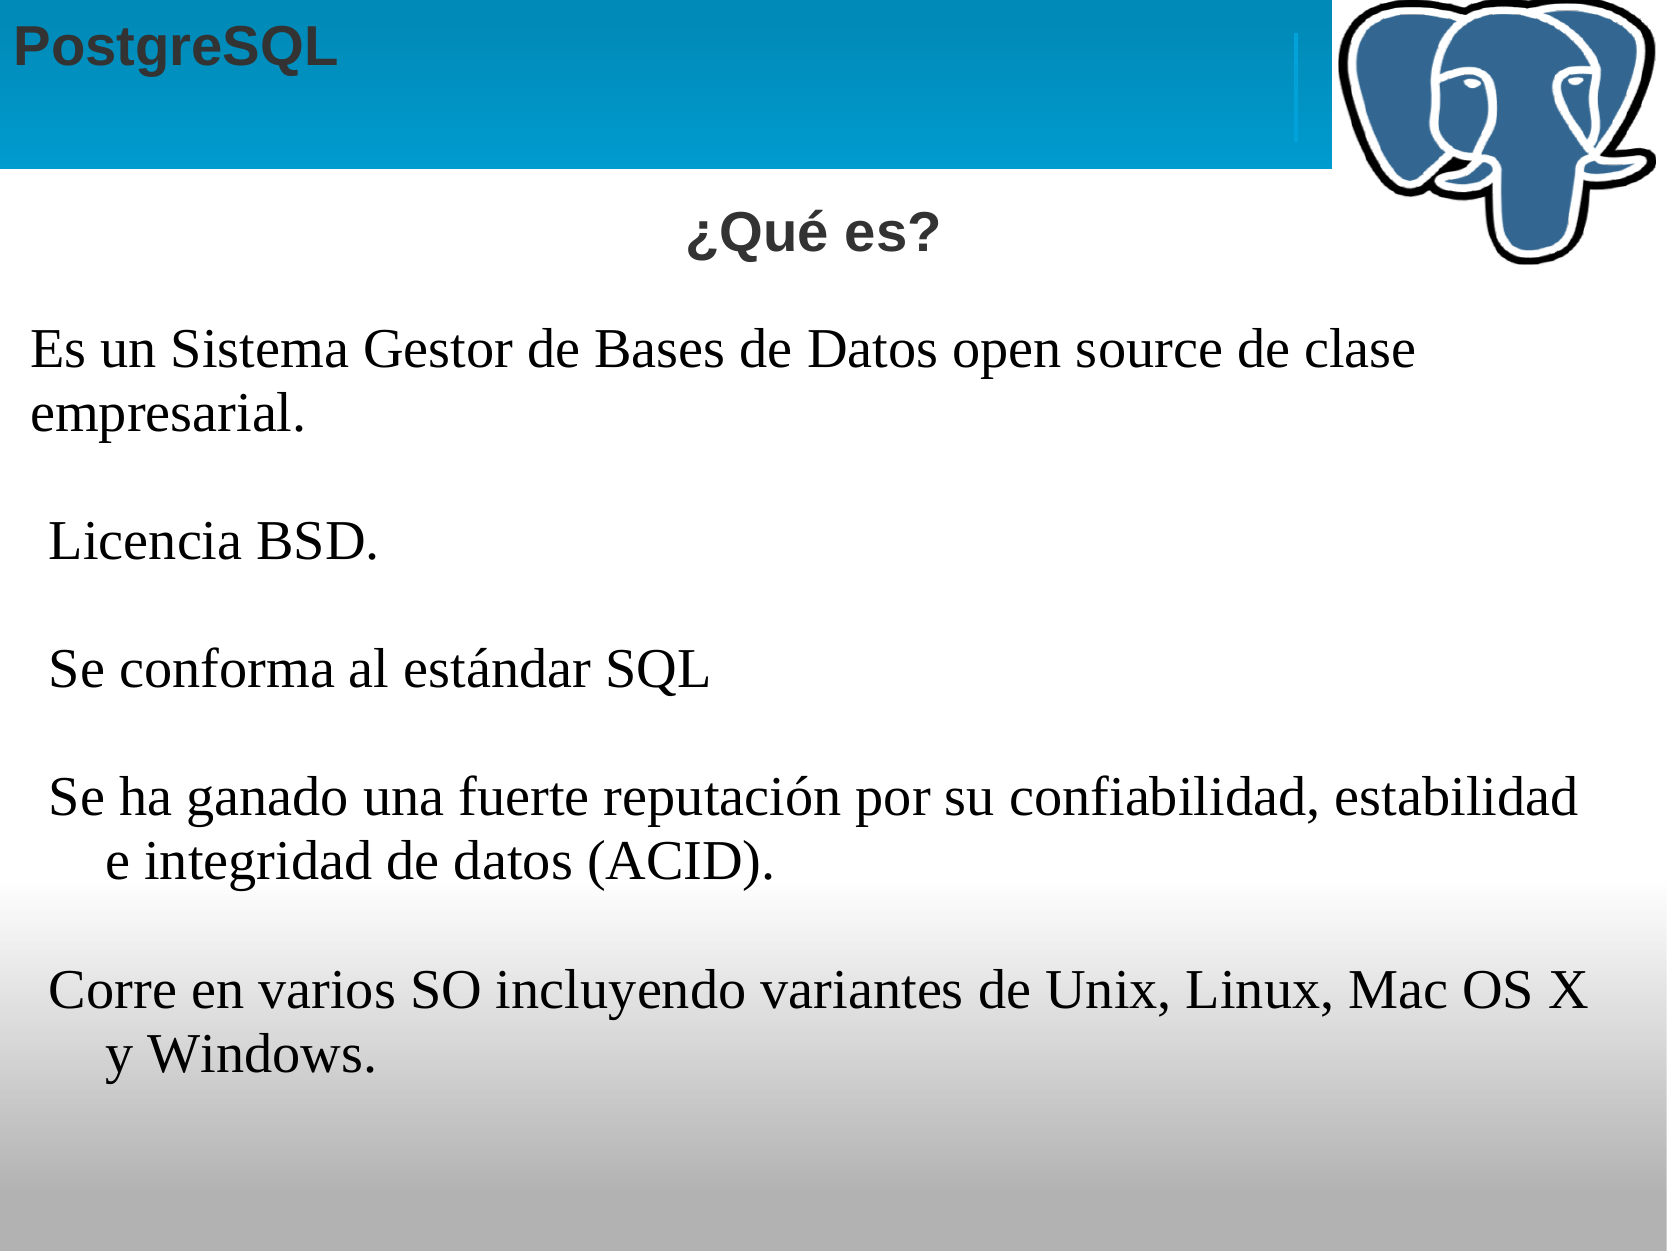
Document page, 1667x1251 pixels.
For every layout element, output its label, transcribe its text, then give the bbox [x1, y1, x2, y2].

text_box PostgreSQL [13, 14, 1265, 79]
text_box Es un Sistema Gestor de Bases de Datos open source de clase empresarial. Licencia BSD. Se conforma al estándar SQL Se ha ganado una fuerte reputación por su confiabilidad, estabilidad e integridad de datos (ACID). Corre en varios SO incluyendo variantes de Unix, Linux, Mac OS X y Windows. [30, 316, 1613, 1086]
text_box ¿Qué es? [13, 200, 1337, 265]
picture [0, 0, 1667, 1251]
